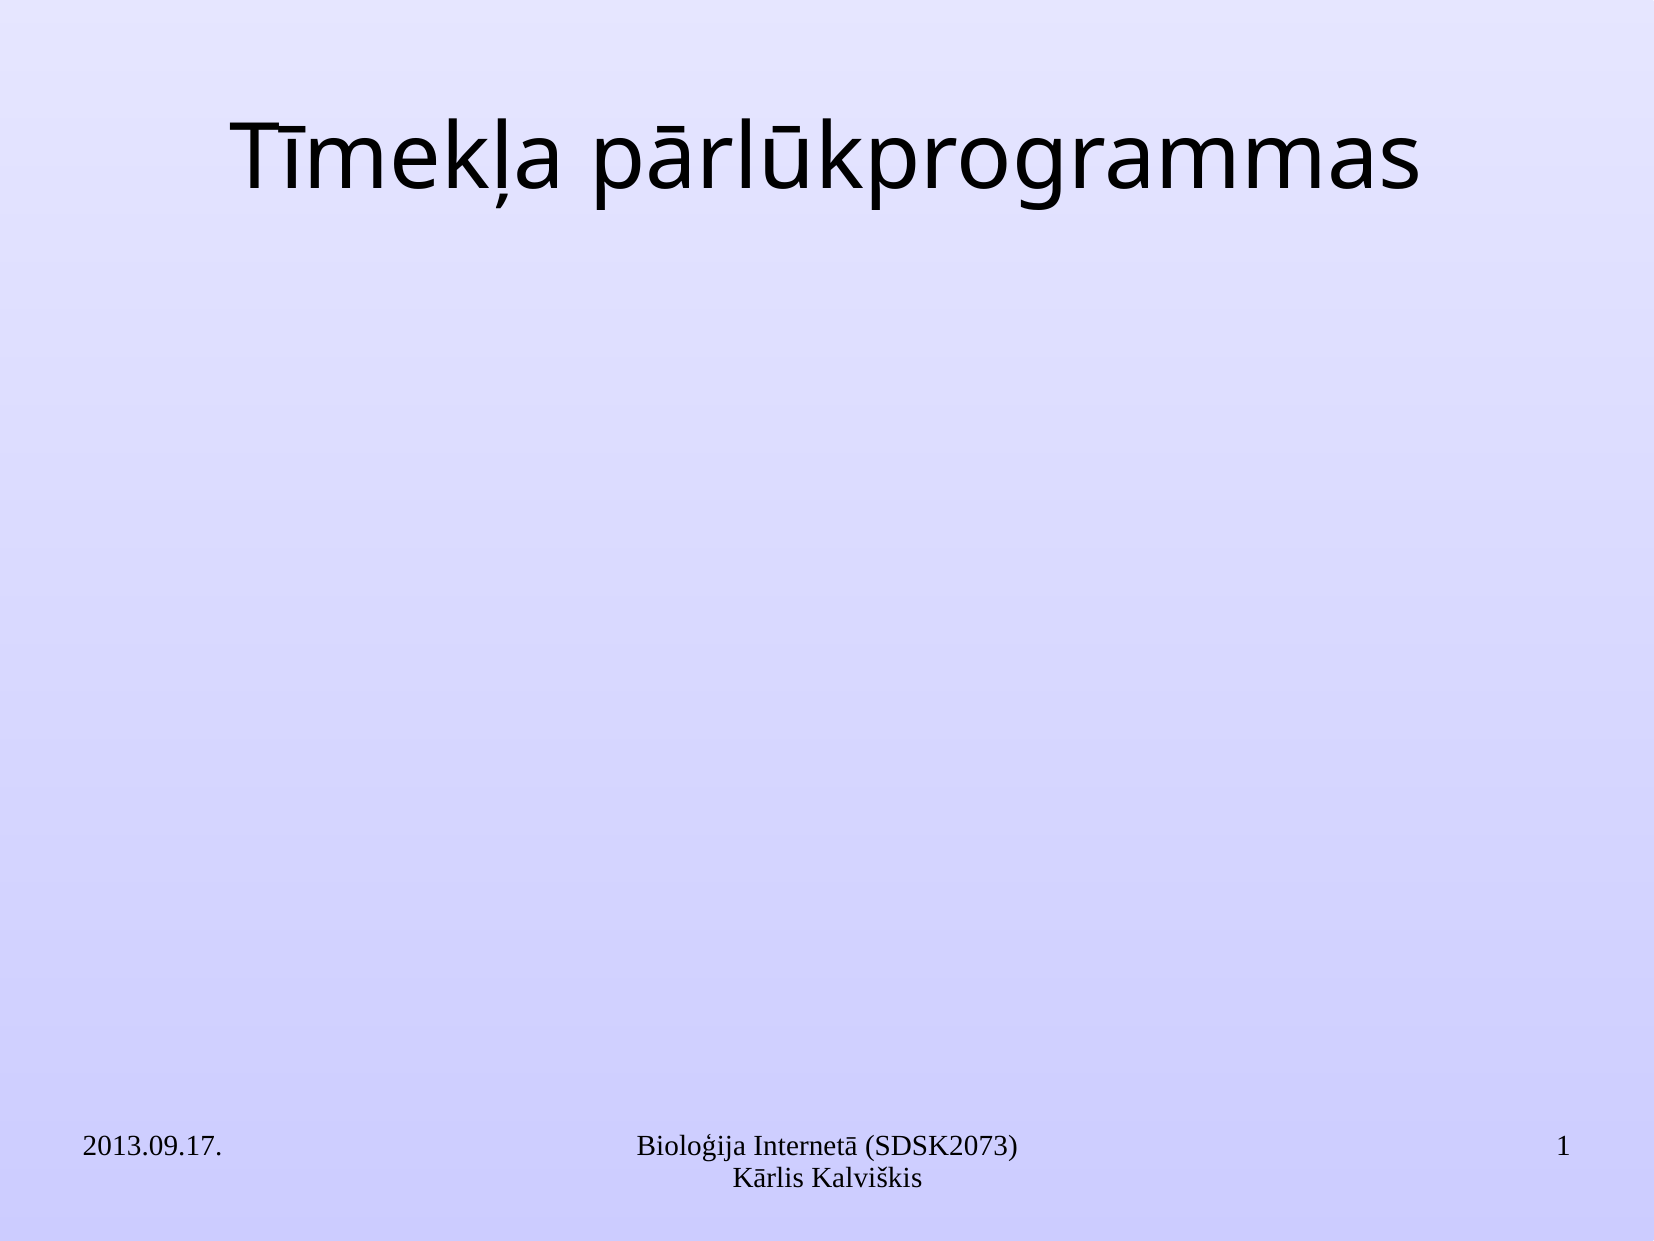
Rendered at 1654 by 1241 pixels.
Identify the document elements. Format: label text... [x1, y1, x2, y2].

title Tīmekļa pārlūkprogrammas [82, 49, 1571, 257]
